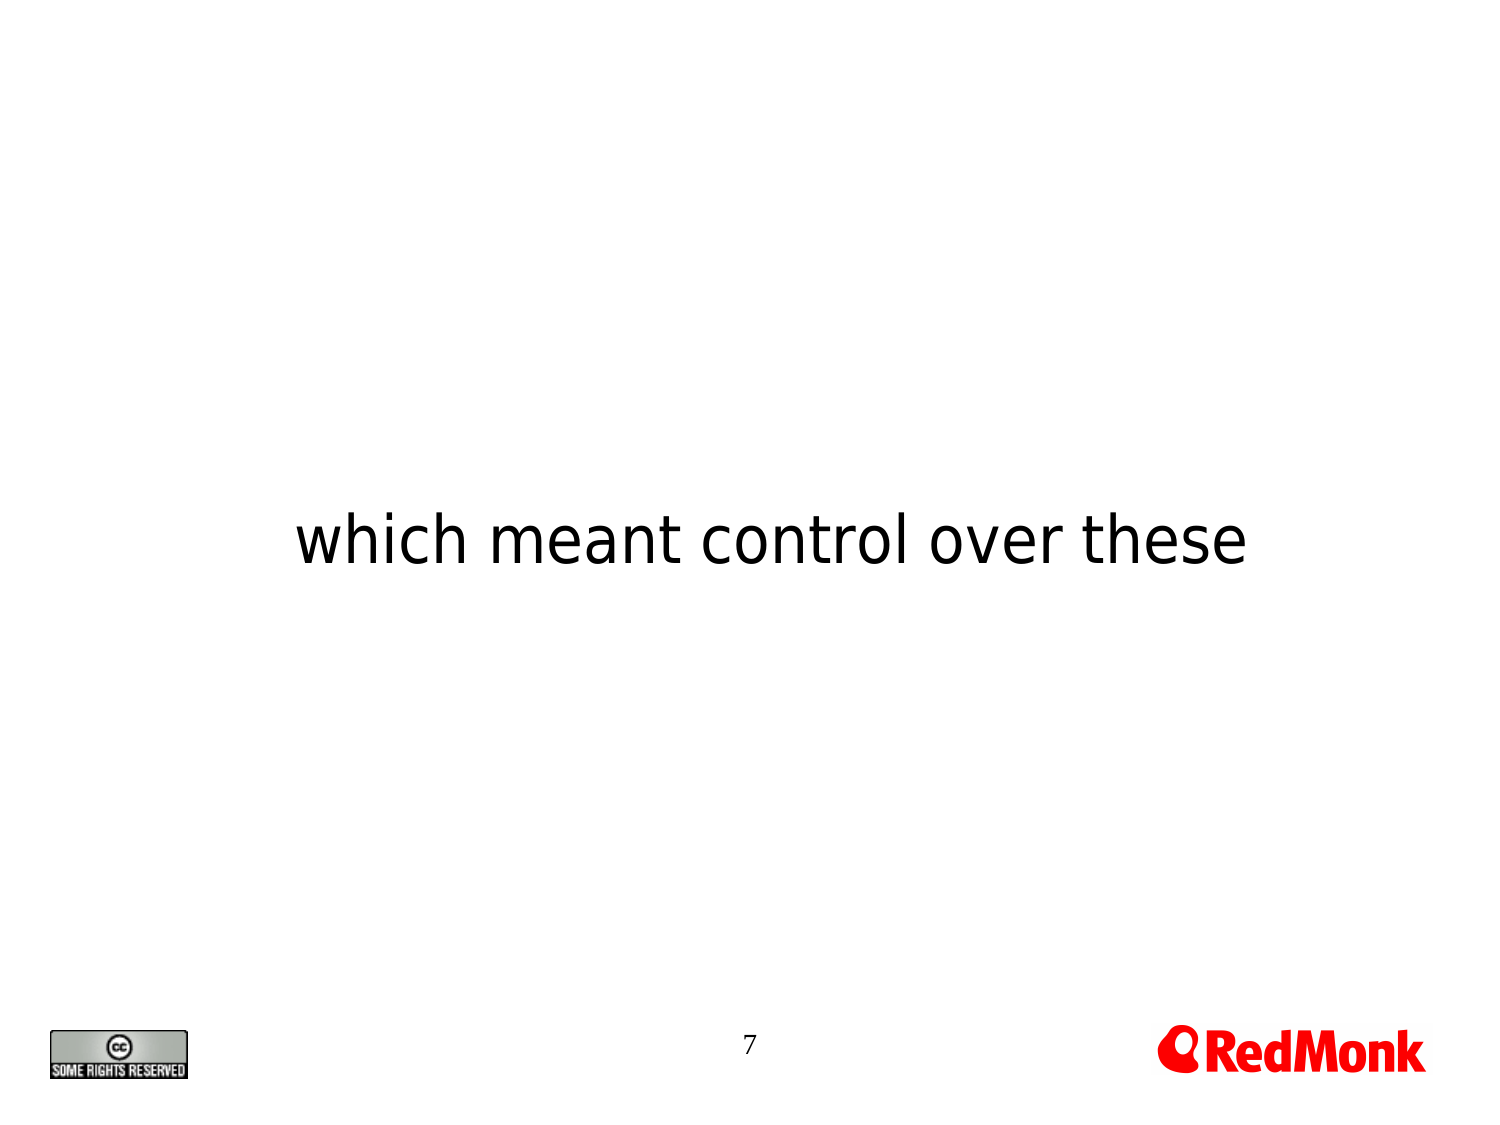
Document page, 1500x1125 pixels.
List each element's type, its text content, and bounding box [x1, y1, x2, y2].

picture [50, 1030, 188, 1079]
text_box which meant control over these [236, 497, 1307, 939]
picture [1151, 1023, 1433, 1075]
